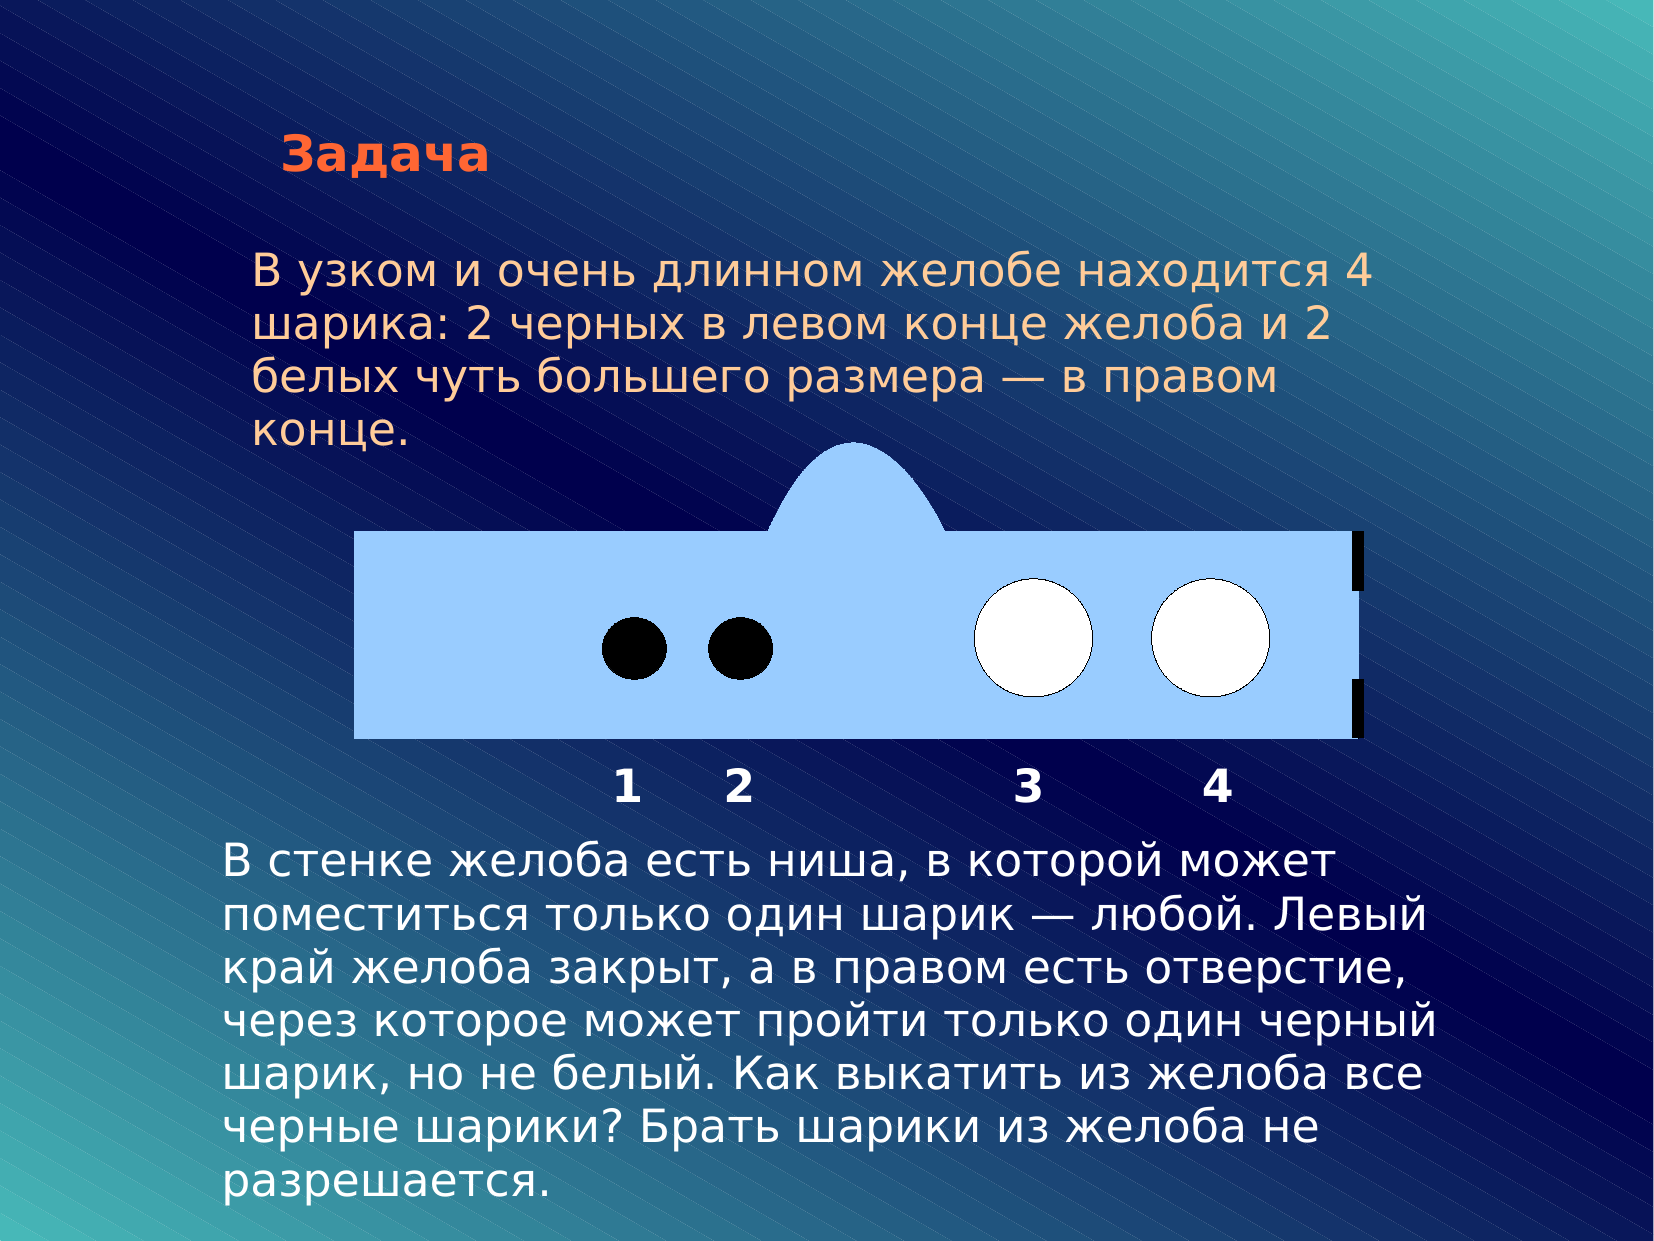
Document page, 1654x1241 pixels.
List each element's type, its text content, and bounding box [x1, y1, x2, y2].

text_box 4 [1187, 752, 1306, 821]
text_box 2 [708, 752, 827, 821]
text_box [354, 442, 1359, 739]
text_box 1 [596, 752, 708, 821]
text_box В стенке желоба есть ниша, в которой может поместиться только один шарик — любой. Левый край желоба закрыт, а в правом есть отверстие, через которое может пройти только один черный шарик, но не белый. Как выкатить из желоба все черные шарики? Брать шарики из желоба не разрешается. [206, 826, 1565, 1215]
text_box Задача [265, 118, 1418, 192]
text_box 3 [998, 752, 1117, 821]
text_box В узком и очень длинном желобе находится 4 шарика: 2 черных в левом конце желоба и 2 белых чуть большего размера — в правом конце. [236, 236, 1447, 465]
